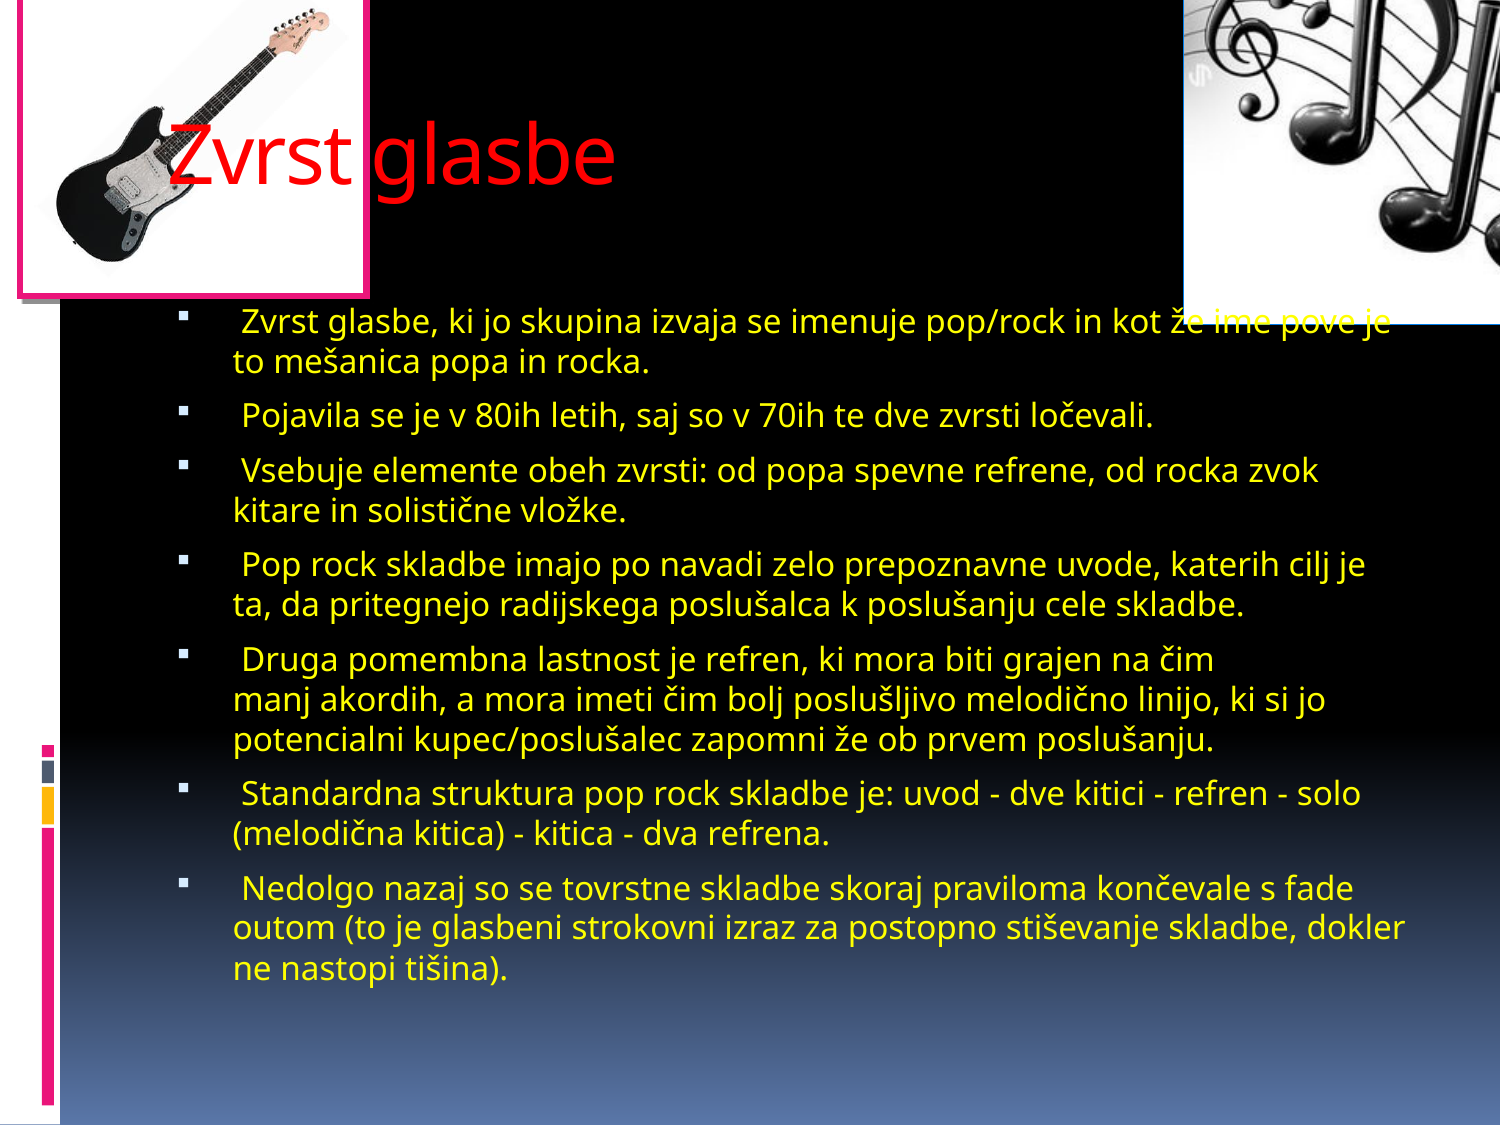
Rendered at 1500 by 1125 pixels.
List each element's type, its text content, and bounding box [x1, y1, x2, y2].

list Zvrst glasbe, ki jo skupina izvaja se imenuje pop/rock in kot že ime pove je to mešanica popa in rocka. Pojavila se je v 80ih letih, saj so v 70ih te dve zvrsti ločevali. Vsebuje elemente obeh zvrsti: od popa spevne refrene, od rocka zvok kitare in solistične vložke. Pop rock skladbe imajo po navadi zelo prepoznavne uvode, katerih cilj je ta, da pritegnejo radijskega poslušalca k poslušanju cele skladbe. Druga pomembna lastnost je refren, ki mora biti grajen na čim manj akordih, a mora imeti čim bolj poslušljivo melodično linijo, ki si jo potencialni kupec/poslušalec zapomni že ob prvem poslušanju. Standardna struktura pop rock skladbe je: uvod - dve kitici - refren - solo (melodična kitica) - kitica - dva refrena. Nedolgo nazaj so se tovrstne skladbe skoraj praviloma končevale s fade outom (to je glasbeni strokovni izraz za postopno stiševanje skladbe, dokler ne nastopi tišina). [150, 292, 1425, 1043]
picture [1183, 0, 1500, 325]
picture [23, 0, 364, 293]
title Zvrst glasbe [152, 93, 1428, 244]
